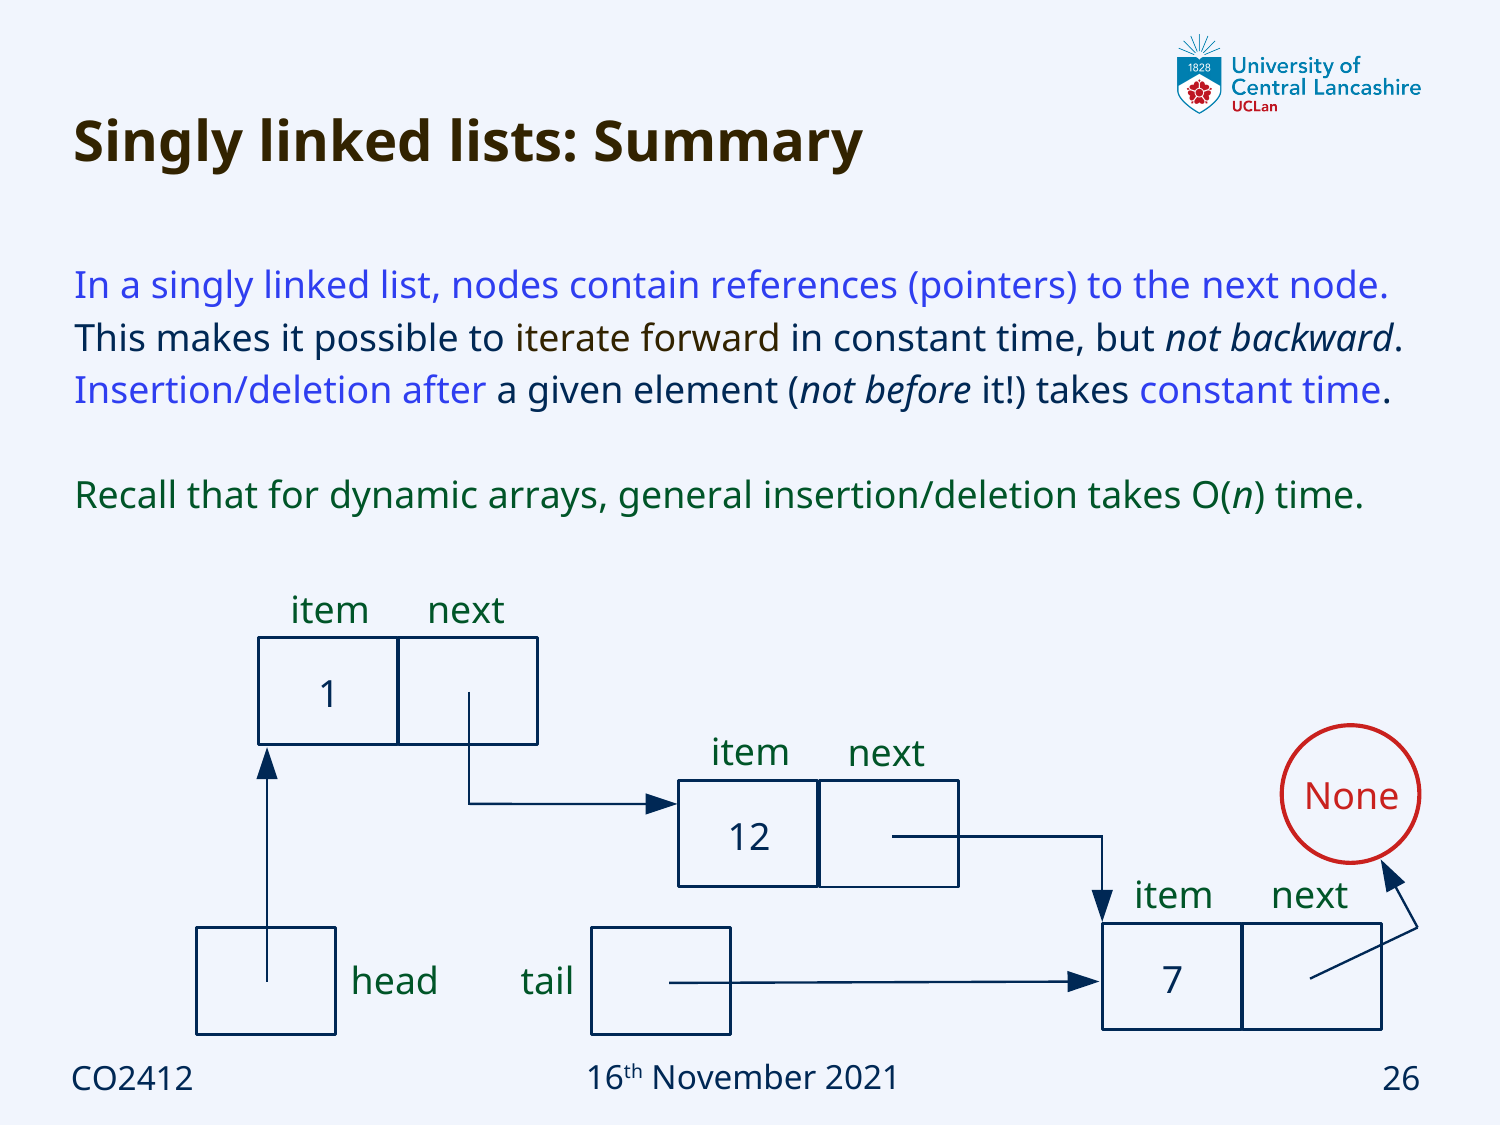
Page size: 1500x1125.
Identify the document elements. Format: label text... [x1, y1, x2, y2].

text_box item [1113, 863, 1235, 924]
text_box 12 [696, 805, 802, 866]
text_box 1 [276, 662, 382, 723]
text_box None [1284, 764, 1420, 825]
text_box next [405, 578, 527, 639]
picture [1177, 34, 1421, 93]
title Singly linked lists: Summary [58, 93, 1475, 186]
text_box item [269, 578, 391, 639]
text_box item [689, 721, 812, 781]
text_box head [334, 949, 456, 1010]
text_box next [1249, 863, 1371, 924]
text_box In a singly linked list, nodes contain references (pointers) to the next node. This makes it possible to iterate forward in constant time, but not backward. Insertion/deletion after a given element (not before it!) takes constant time. Recall that for dynamic arrays, general insertion/deletion takes O(n) time. [59, 246, 1441, 549]
text_box 7 [1120, 948, 1226, 1009]
text_box next [825, 721, 948, 781]
text_box tail [486, 949, 609, 1010]
